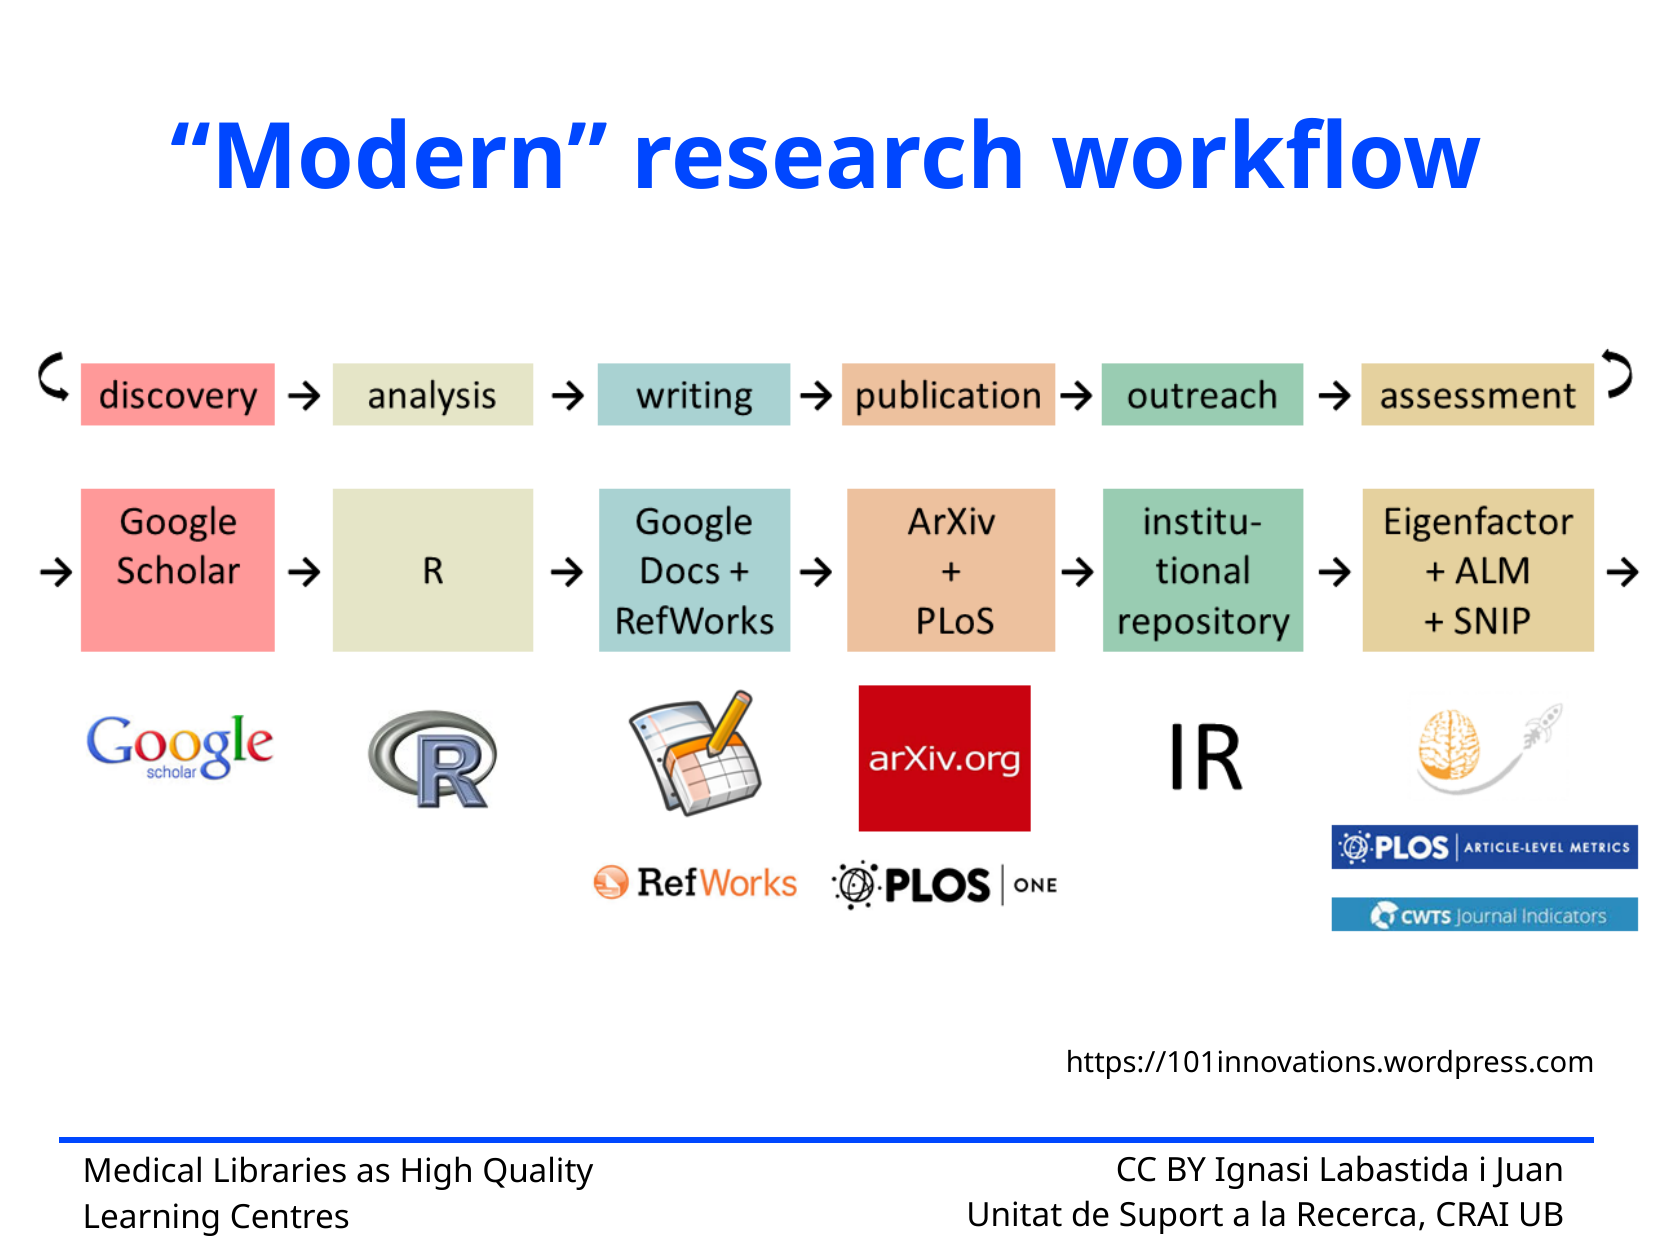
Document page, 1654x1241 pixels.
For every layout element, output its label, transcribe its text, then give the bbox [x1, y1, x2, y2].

picture [1, 273, 1654, 970]
text_box https://101innovations.wordpress.com [555, 1033, 1610, 1125]
title “Modern” research workflow [82, 49, 1571, 257]
